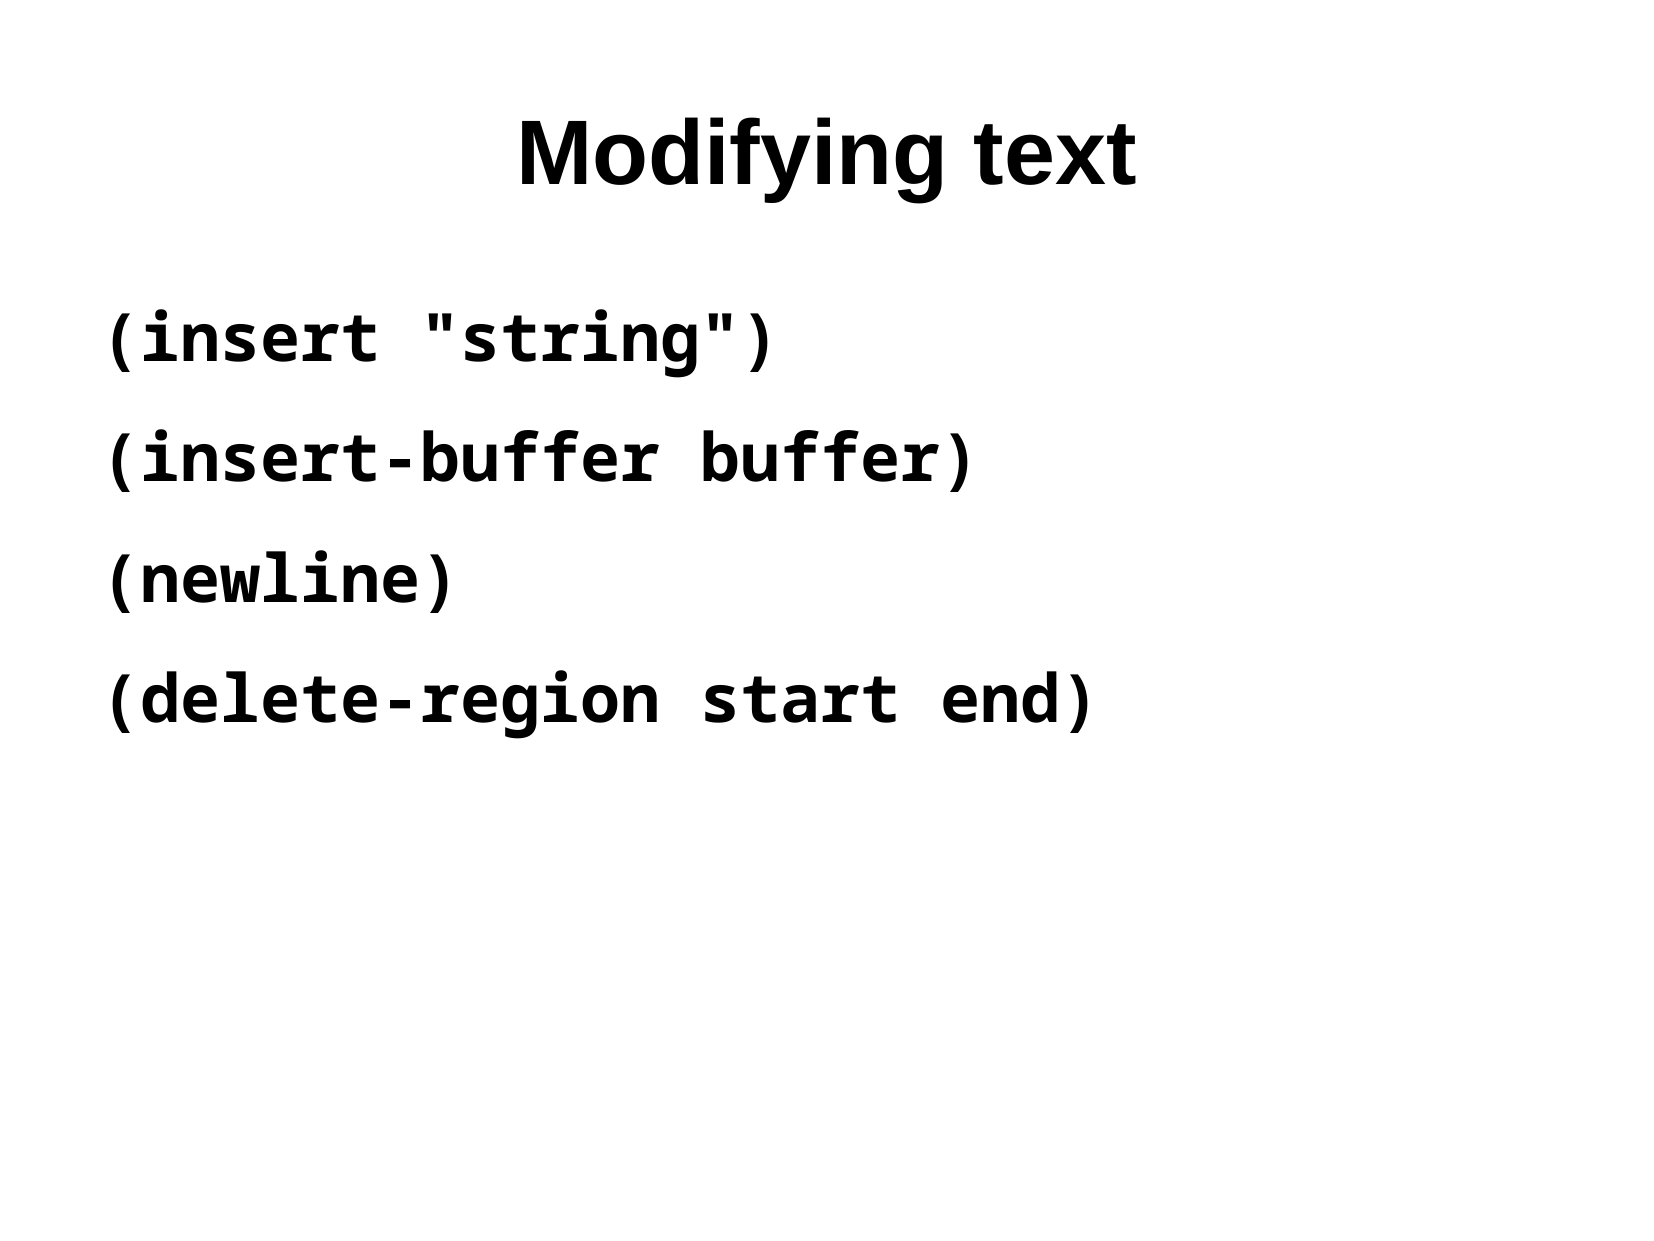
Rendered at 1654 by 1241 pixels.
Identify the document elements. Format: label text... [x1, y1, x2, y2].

title Modifying text [82, 56, 1571, 250]
list (insert "string") (insert-buffer buffer) (newline) (delete-region start end) [82, 290, 1571, 1094]
